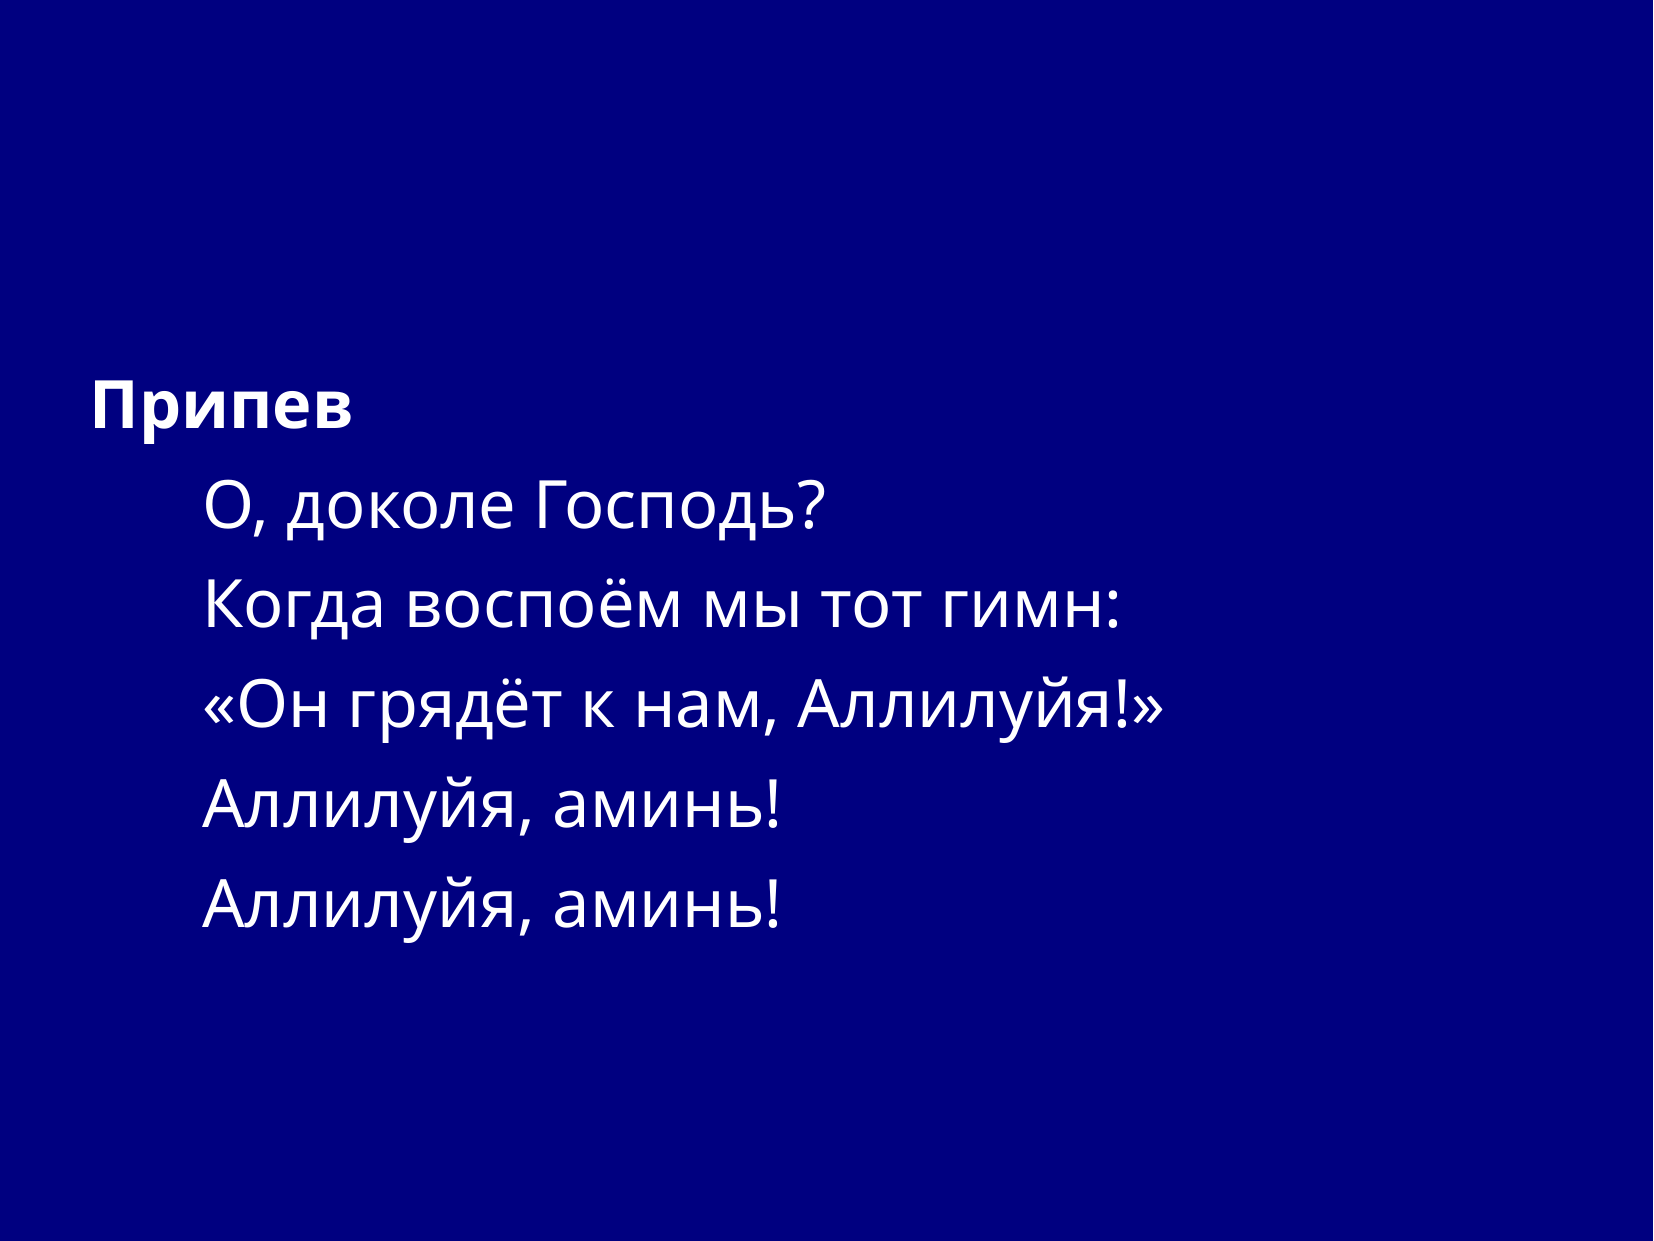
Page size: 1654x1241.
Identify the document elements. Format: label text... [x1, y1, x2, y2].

text_box Припев О, доколе Господь? Когда воспоём мы тот гимн: «Он грядёт к нам, Аллилуйя!» Аллилуйя, аминь! Аллилуйя, аминь! [75, 150, 1576, 1163]
